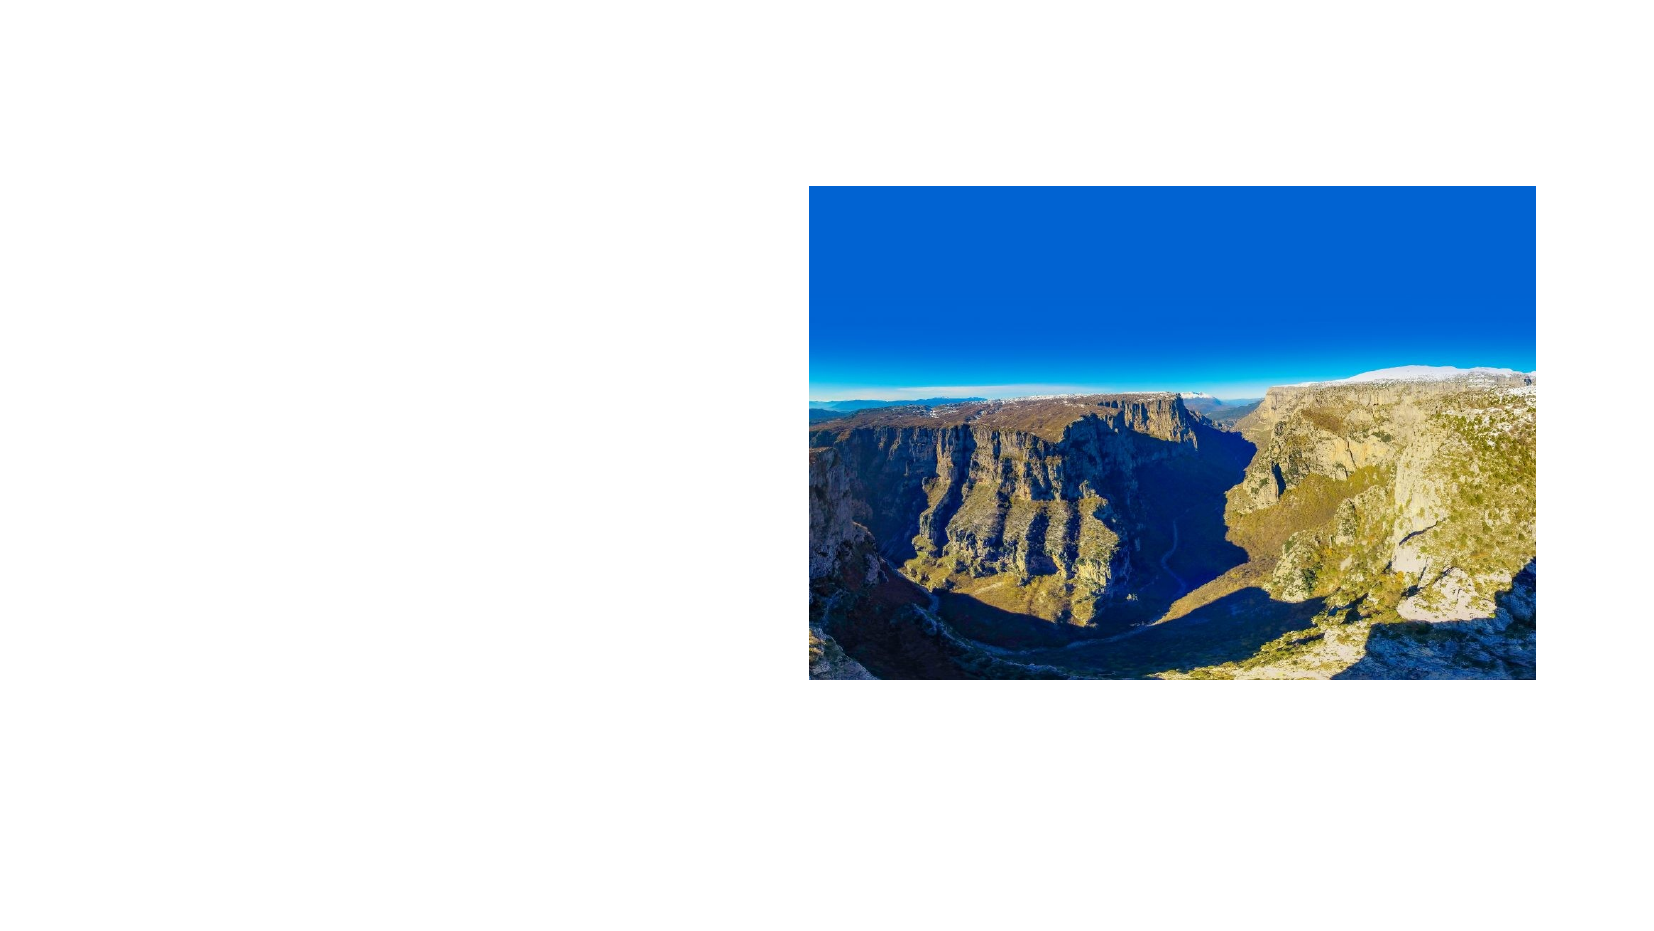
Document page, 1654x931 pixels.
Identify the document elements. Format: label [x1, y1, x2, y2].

picture [809, 365, 1536, 680]
picture [809, 186, 1536, 371]
